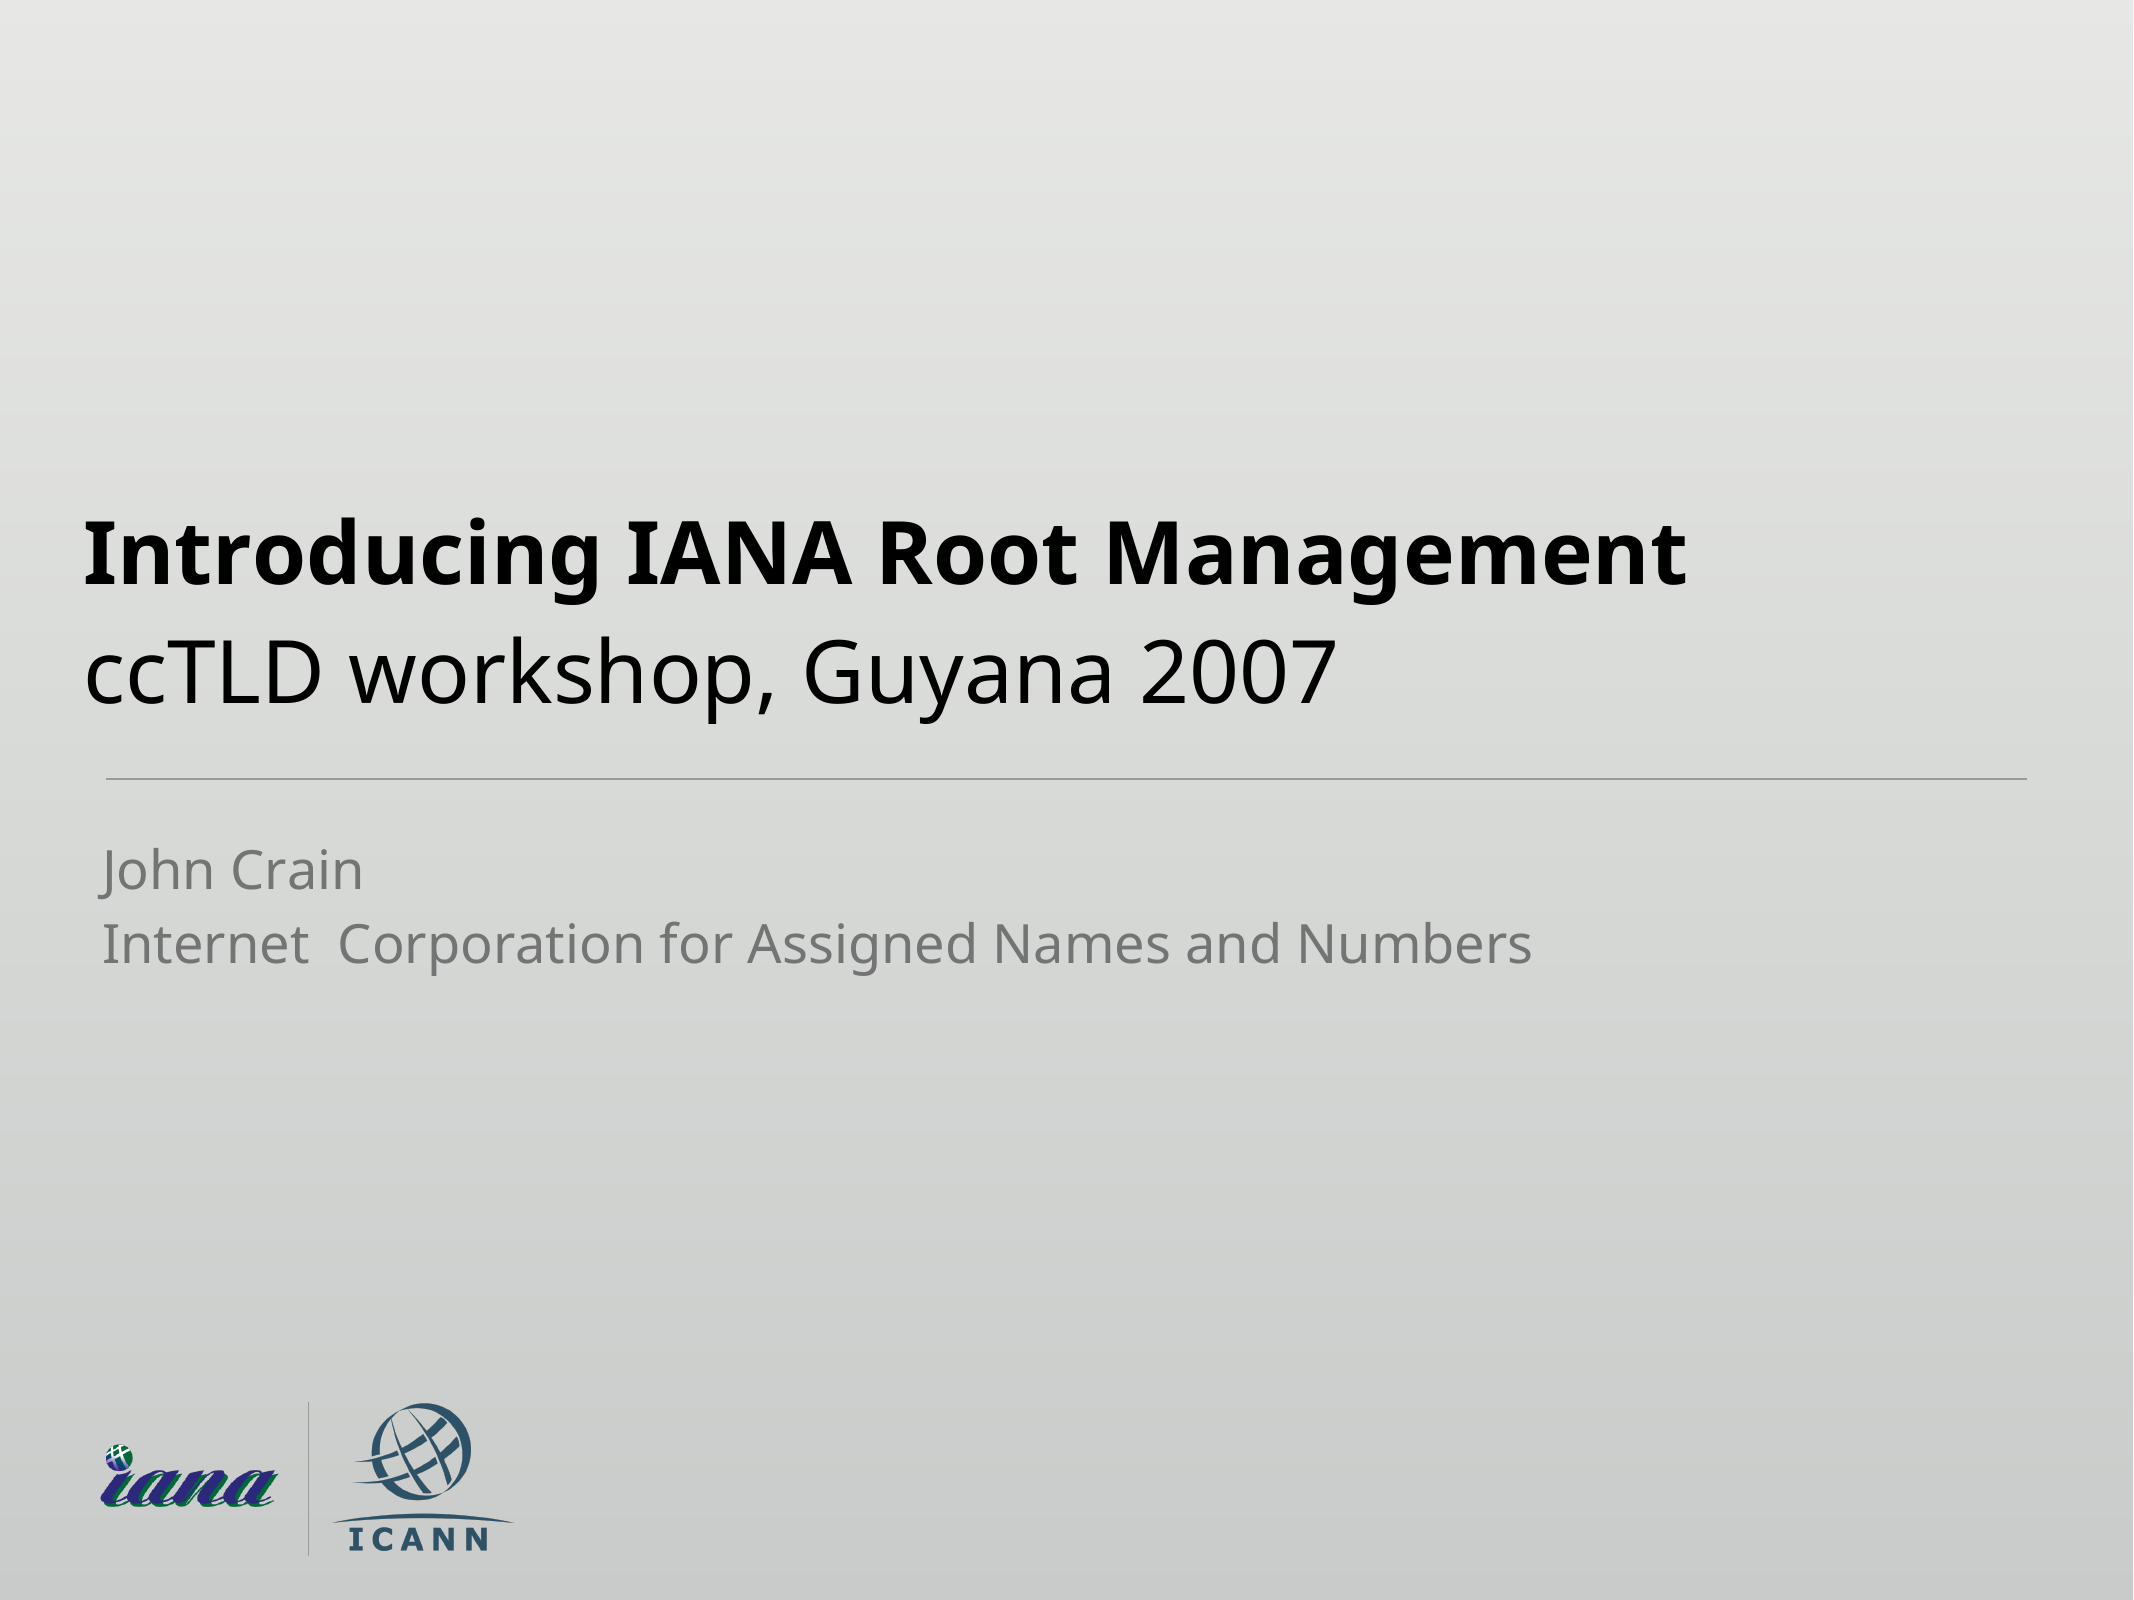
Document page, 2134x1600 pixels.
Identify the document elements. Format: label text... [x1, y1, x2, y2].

picture [0, 1349, 517, 1600]
title Introducing IANA Root Management ccTLD workshop, Guyana 2007 [74, 216, 2021, 738]
list John Crain Internet Corporation for Assigned Names and Numbers [93, 822, 2040, 1344]
